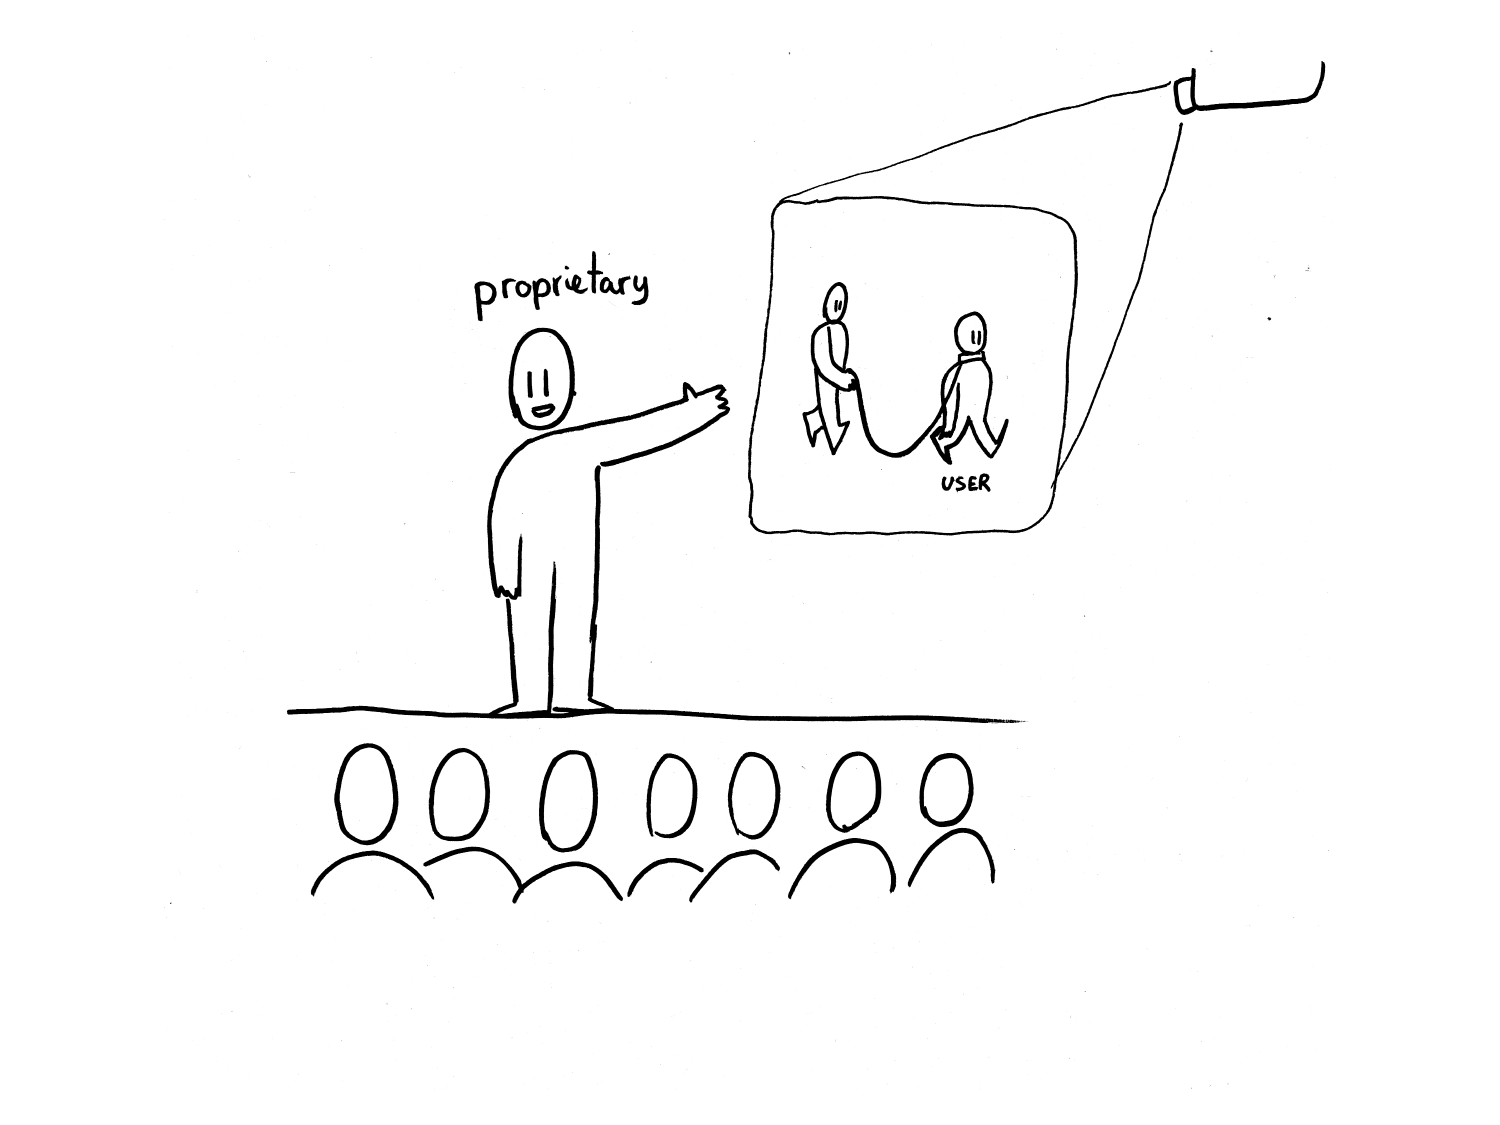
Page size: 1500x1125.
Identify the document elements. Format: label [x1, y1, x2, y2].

picture [163, 31, 1337, 1094]
